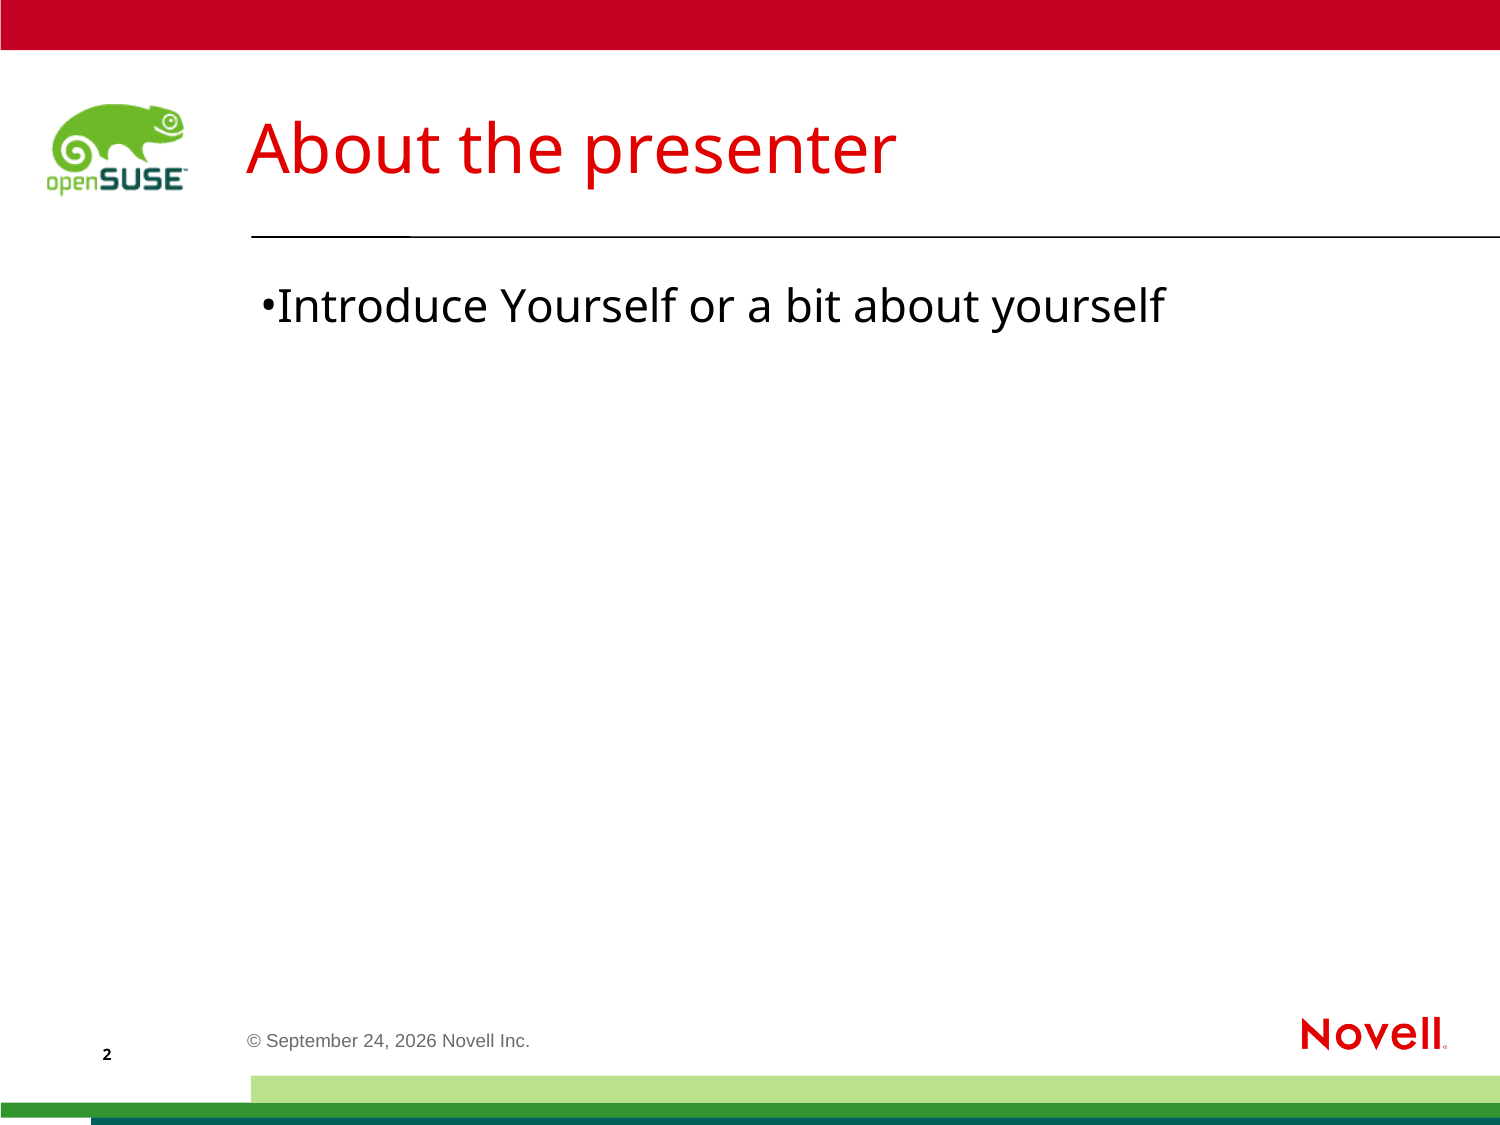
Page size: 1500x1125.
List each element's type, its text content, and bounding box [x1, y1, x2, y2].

picture [47, 104, 188, 197]
list Introduce Yourself or a bit about yourself [245, 267, 1458, 560]
picture [1295, 1011, 1453, 1056]
title About the presenter [246, 60, 1409, 239]
